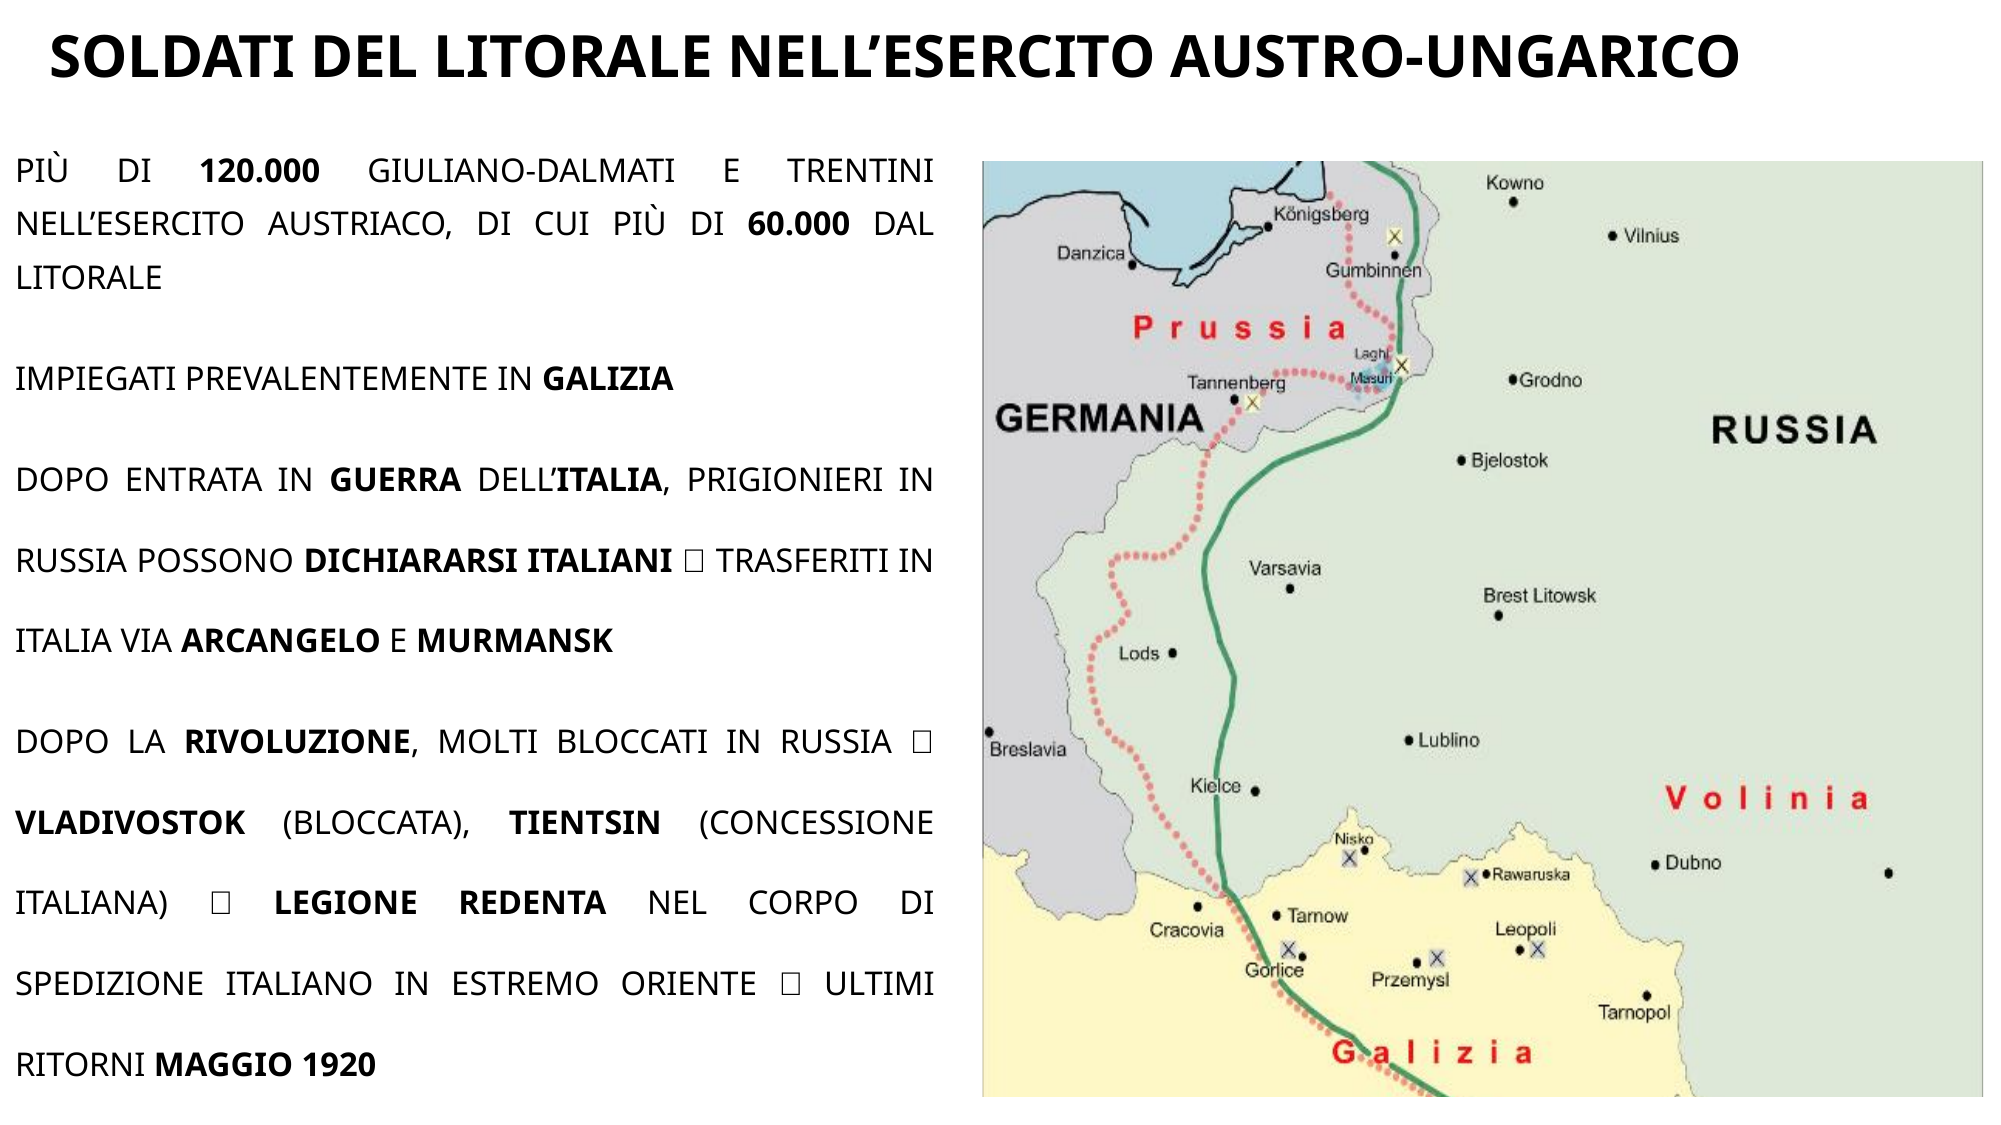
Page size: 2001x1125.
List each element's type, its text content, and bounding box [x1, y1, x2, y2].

list PIÙ DI 120.000 GIULIANO-DALMATI E TRENTINI NELL’ESERCITO AUSTRIACO, DI CUI PIÙ DI 60.000 DAL LITORALE IMPIEGATI PREVALENTEMENTE IN GALIZIA DOPO ENTRATA IN GUERRA DELL’ITALIA, PRIGIONIERI IN RUSSIA POSSONO DICHIARARSI ITALIANI  TRASFERITI IN ITALIA VIA ARCANGELO E MURMANSK DOPO LA RIVOLUZIONE, MOLTI BLOCCATI IN RUSSIA  VLADIVOSTOK (BLOCCATA), TIENTSIN (CONCESSIONE ITALIANA)  LEGIONE REDENTA NEL CORPO DI SPEDIZIONE ITALIANO IN ESTREMO ORIENTE  ULTIMI RITORNI MAGGIO 1920 [0, 141, 950, 1108]
picture [982, 161, 1984, 1097]
title SOLDATI DEL LITORALE NELL’ESERCITO AUSTRO-UNGARICO [34, 17, 1924, 98]
